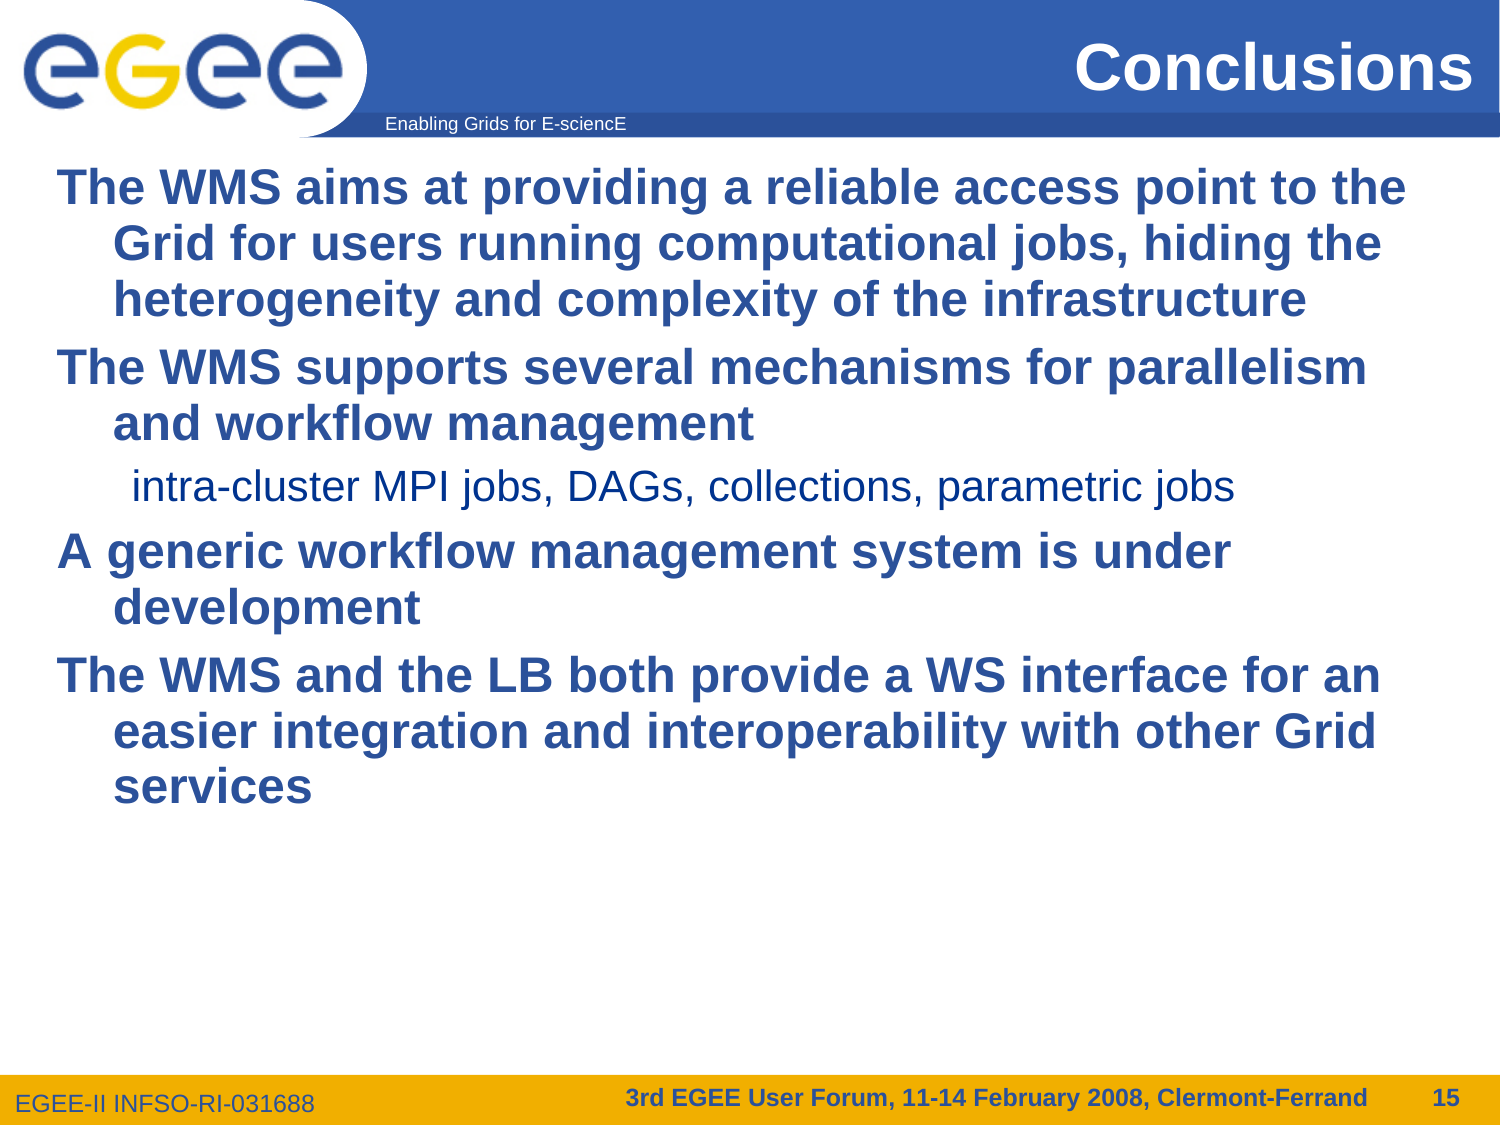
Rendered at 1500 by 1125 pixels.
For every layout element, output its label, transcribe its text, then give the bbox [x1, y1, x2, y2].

list The WMS aims at providing a reliable access point to the Grid for users running computational jobs, hiding the heterogeneity and complexity of the infrastructure The WMS supports several mechanisms for parallelism and workflow management intra-cluster MPI jobs, DAGs, collections, parametric jobs A generic workflow management system is under development The WMS and the LB both provide a WS interface for an easier integration and interoperability with other Grid services [56, 159, 1466, 1036]
title Conclusions [369, 0, 1475, 148]
picture [18, 30, 349, 112]
